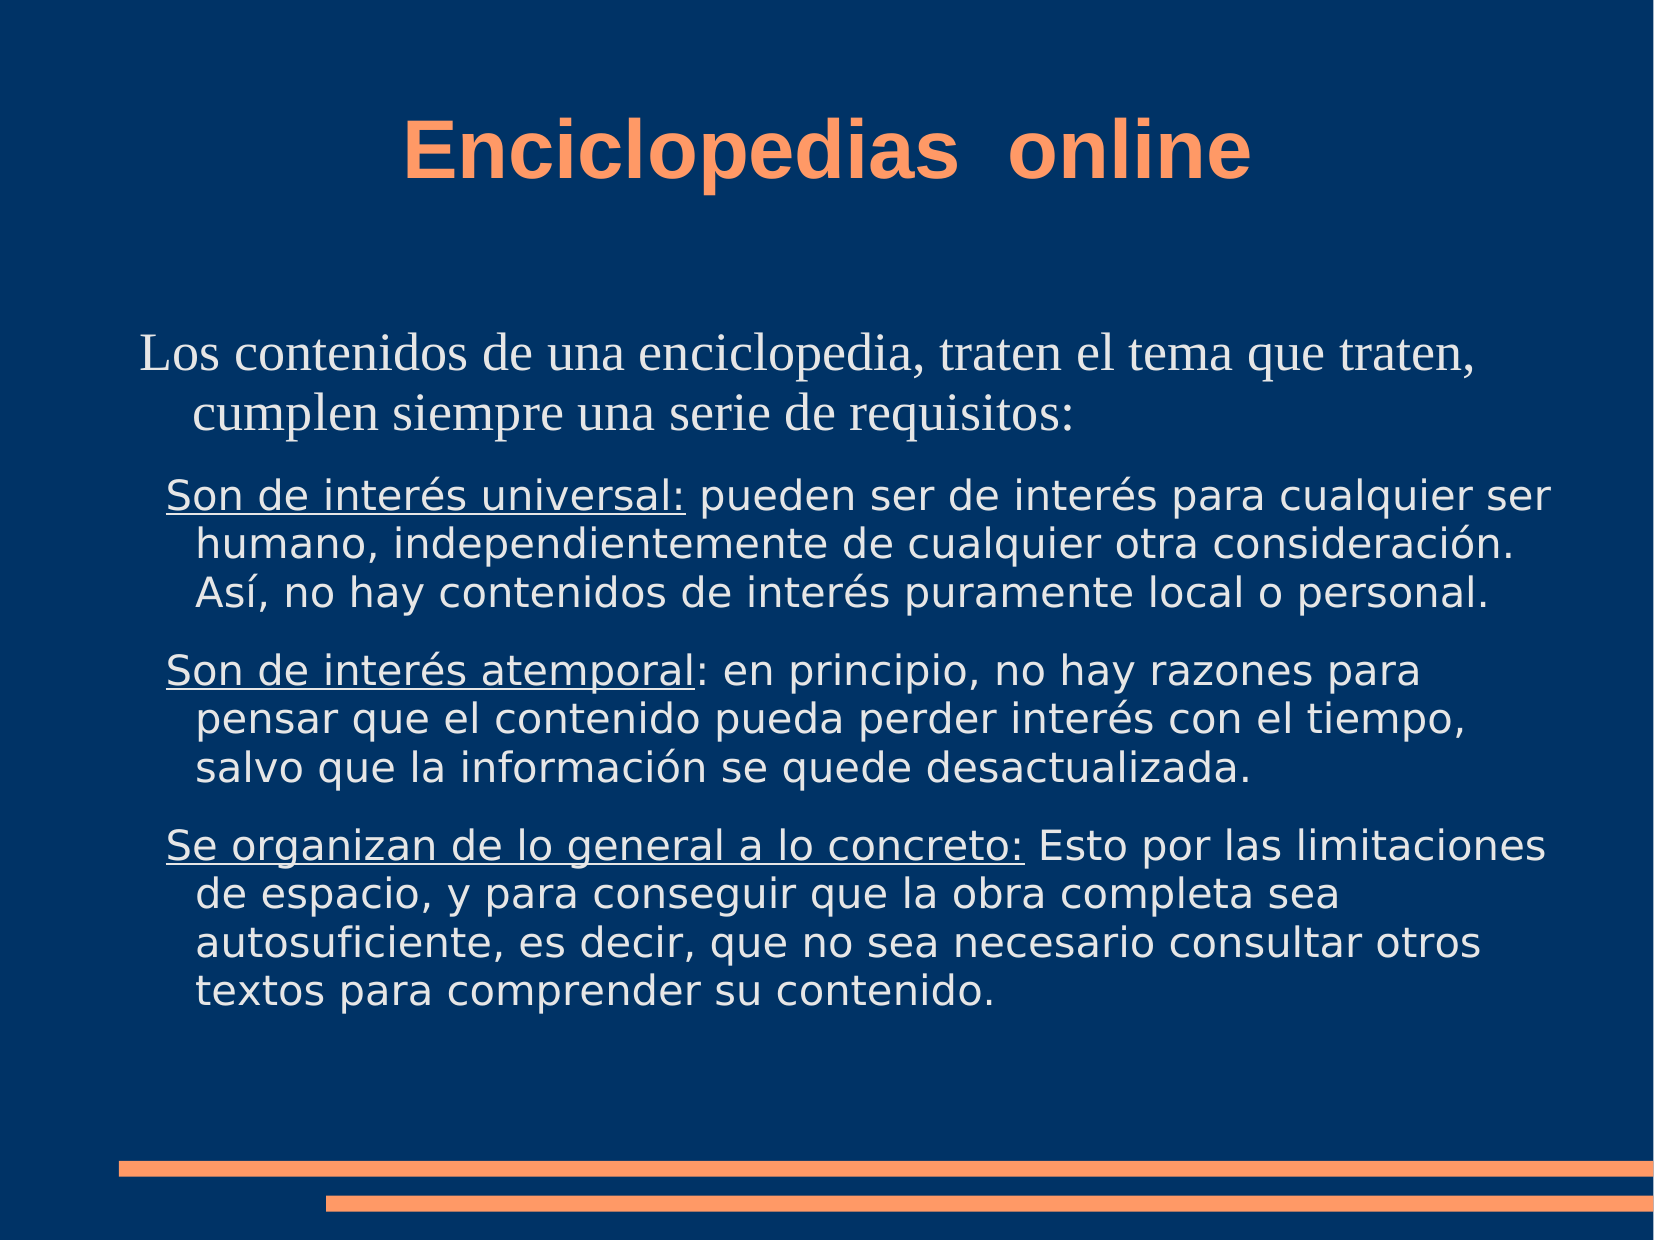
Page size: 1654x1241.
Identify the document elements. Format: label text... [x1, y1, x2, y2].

title Enciclopedias online [121, 46, 1534, 254]
list Los contenidos de una enciclopedia, traten el tema que traten, cumplen siempre una serie de requisitos: Son de interés universal: pueden ser de interés para cualquier ser humano, independientemente de cualquier otra consideración. Así, no hay contenidos de interés puramente local o personal. Son de interés atemporal: en principio, no hay razones para pensar que el contenido pueda perder interés con el tiempo, salvo que la información se quede desactualizada. Se organizan de lo general a lo concreto: Esto por las limitaciones de espacio, y para conseguir que la obra completa sea autosuficiente, es decir, que no sea necesario consultar otros textos para comprender su contenido. [121, 322, 1561, 1118]
